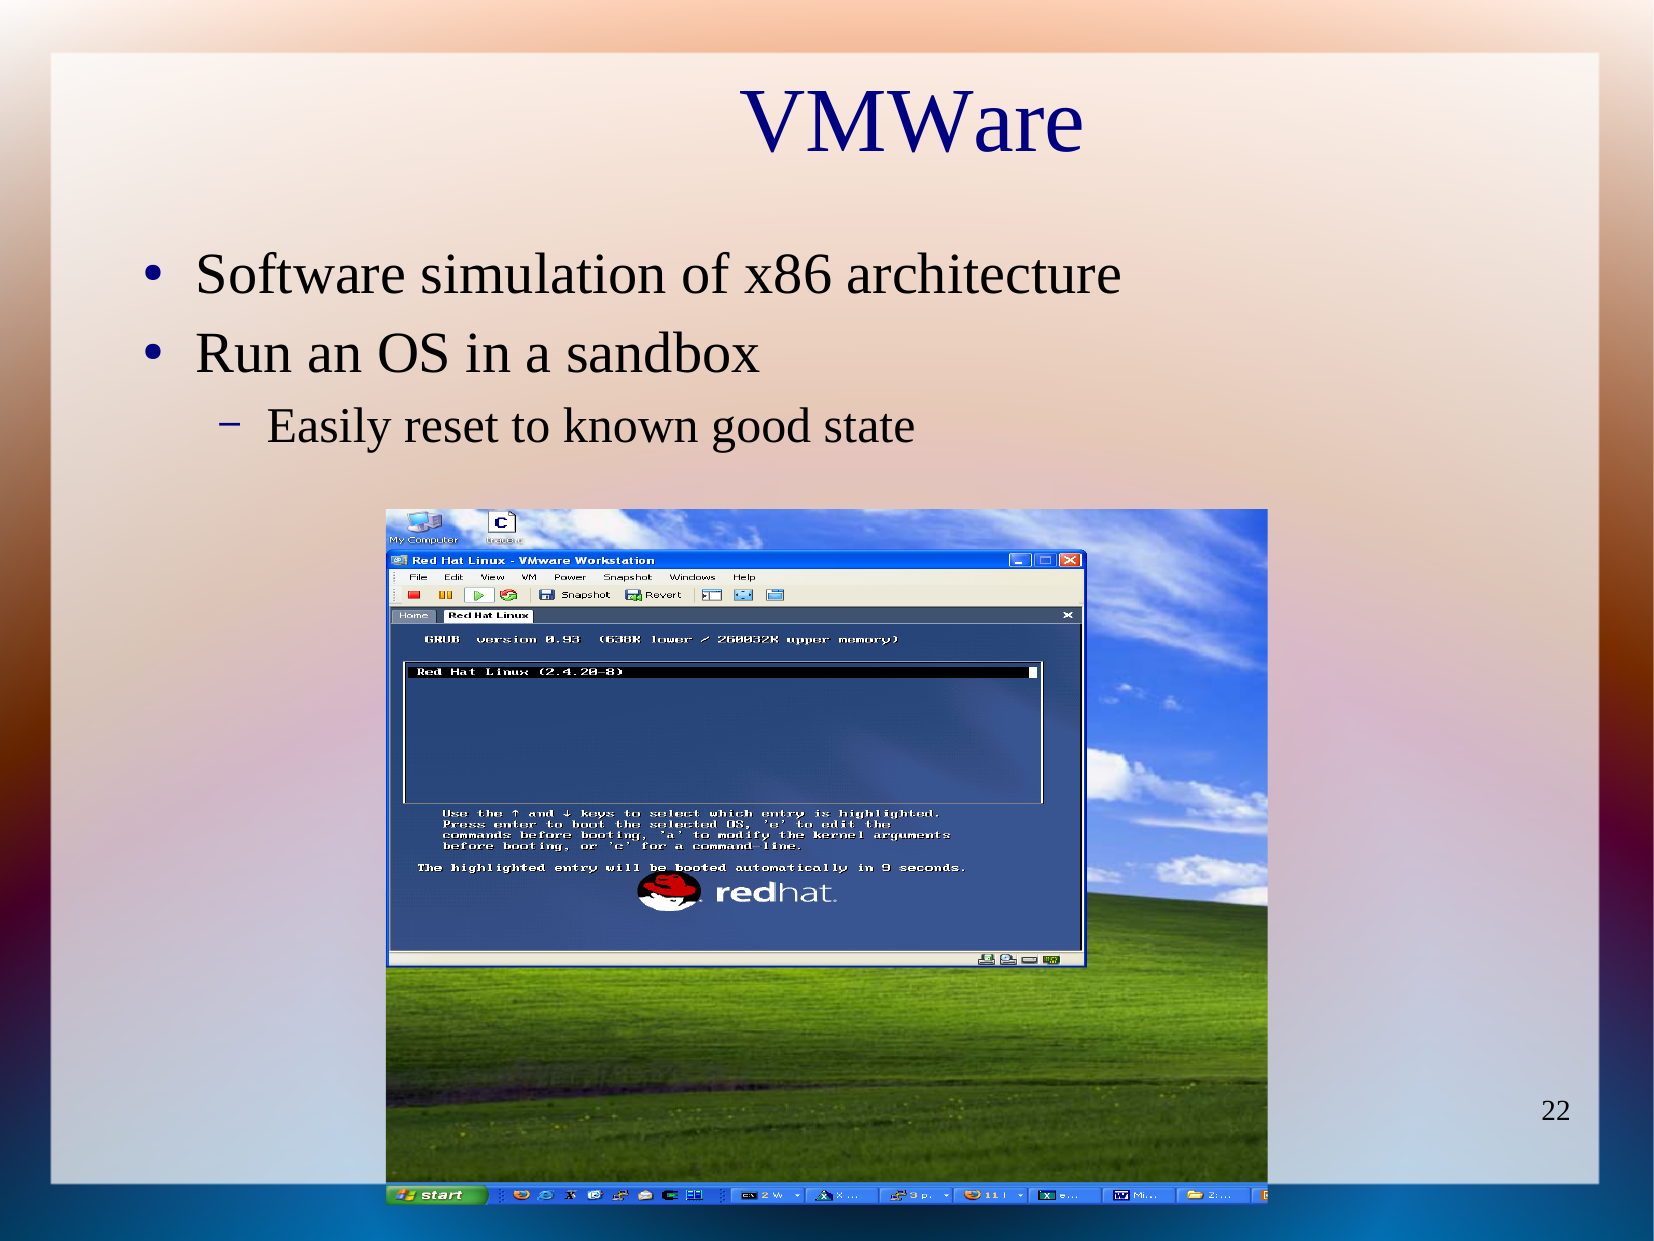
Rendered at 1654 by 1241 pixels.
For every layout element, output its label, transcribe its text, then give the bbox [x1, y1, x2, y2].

list Software simulation of x86 architecture Run an OS in a sandbox Easily reset to known good state [110, 234, 1557, 510]
picture [0, 0, 1654, 1241]
title VMWare [208, 38, 1618, 180]
